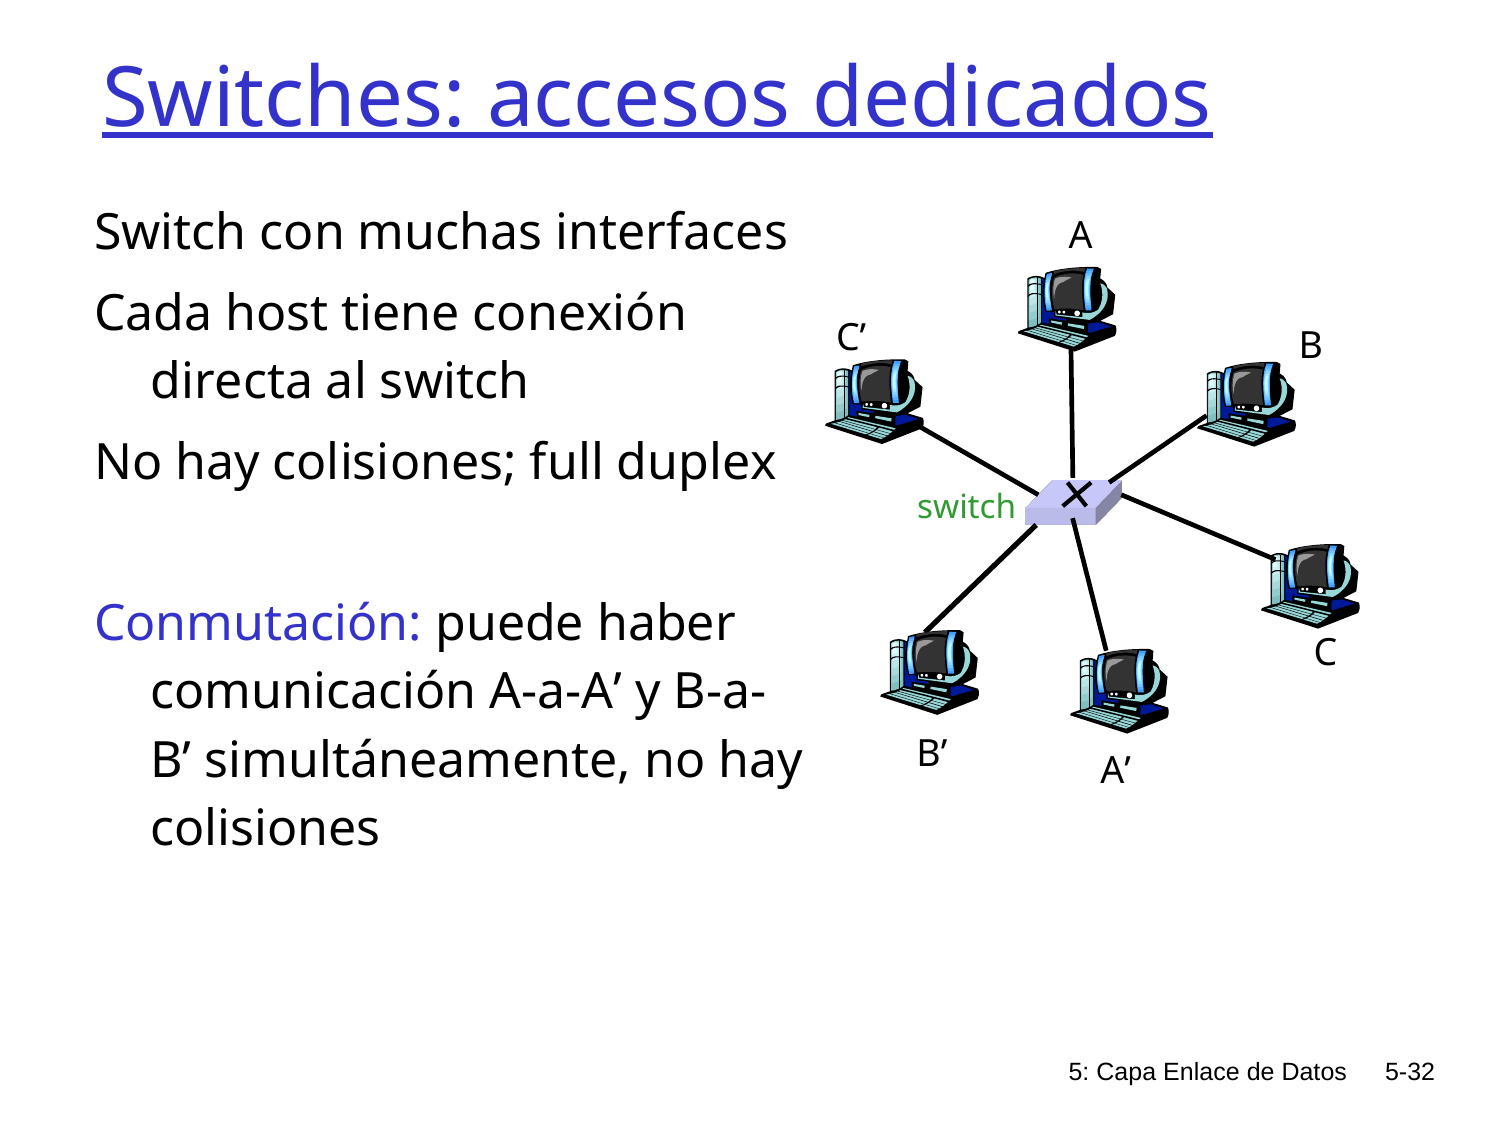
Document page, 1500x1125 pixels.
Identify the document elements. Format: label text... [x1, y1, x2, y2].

text_box B’ [901, 721, 963, 783]
text_box C’ [821, 305, 882, 366]
text_box B [1283, 313, 1339, 375]
picture [880, 629, 981, 715]
title Switches: accesos dedicados [87, 0, 1363, 188]
text_box switch [902, 477, 1032, 534]
list Switch con muchas interfaces Cada host tiene conexión directa al switch No hay colisiones; full duplex Conmutación: puede haber comunicación A-a-A’ y B-a-B’ simultáneamente, no hay colisiones [79, 188, 819, 1101]
picture [1070, 648, 1171, 734]
text_box [1032, 480, 1121, 525]
picture [825, 358, 926, 445]
picture [1197, 361, 1298, 447]
text_box A’ [1085, 738, 1146, 799]
picture [1260, 543, 1362, 629]
text_box switch [1014, 477, 1032, 487]
text_box C [1298, 620, 1353, 681]
picture [1017, 266, 1118, 352]
text_box A [1053, 203, 1108, 265]
